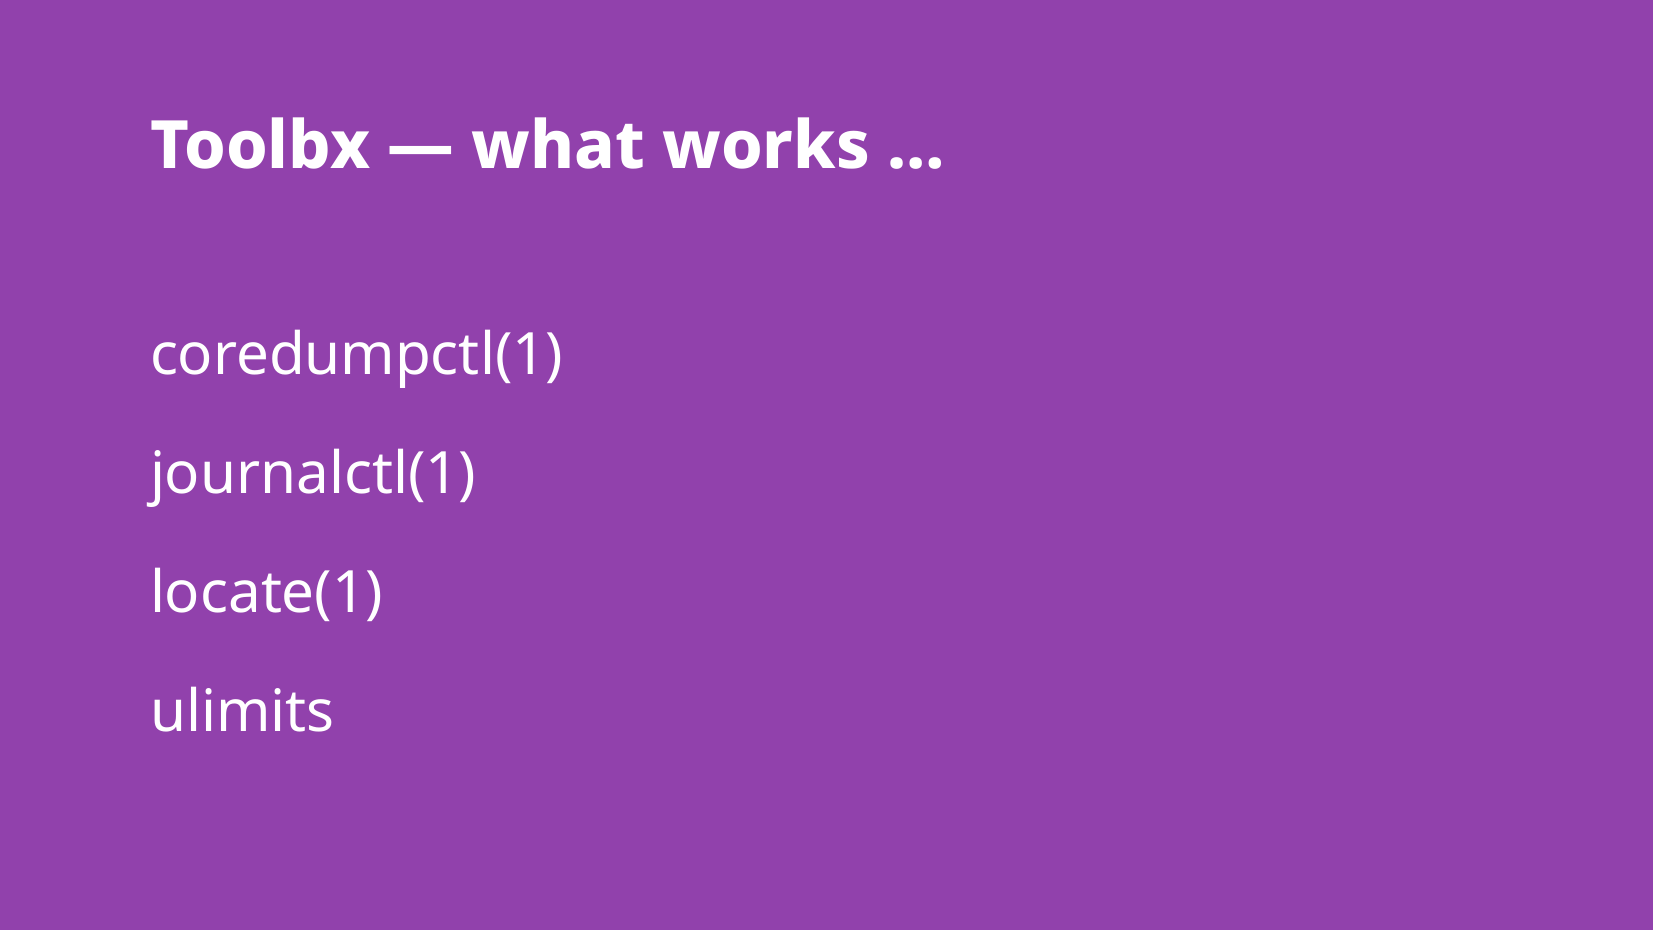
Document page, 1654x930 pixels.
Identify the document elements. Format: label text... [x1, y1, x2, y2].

title Toolbx — what works … [150, 107, 1501, 188]
subtitle coredumpctl(1) journalctl(1) locate(1) ulimits [150, 272, 1501, 812]
